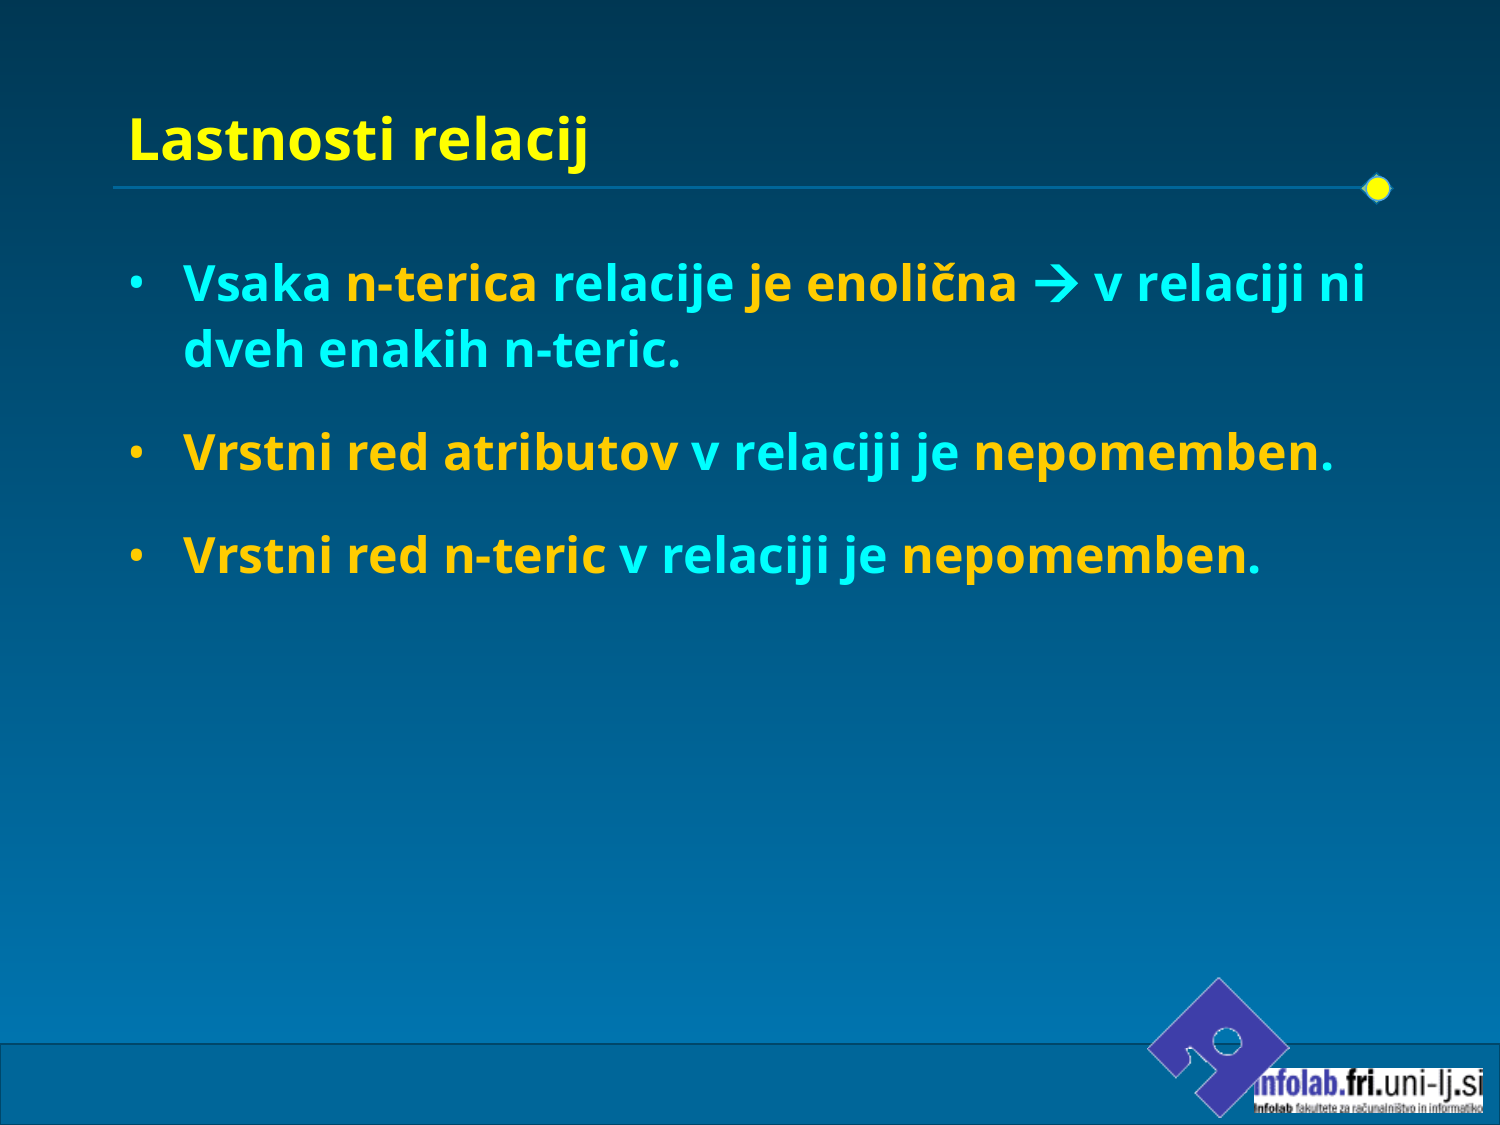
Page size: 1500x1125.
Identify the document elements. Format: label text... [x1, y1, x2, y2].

title Lastnosti relacij [112, 94, 1388, 181]
picture [1149, 978, 1482, 1117]
list Vsaka n-terica relacije je enolična  v relaciji ni dveh enakih n-teric. Vrstni red atributov v relaciji je nepomemben. Vrstni red n-teric v relaciji je nepomemben. [112, 237, 1388, 963]
